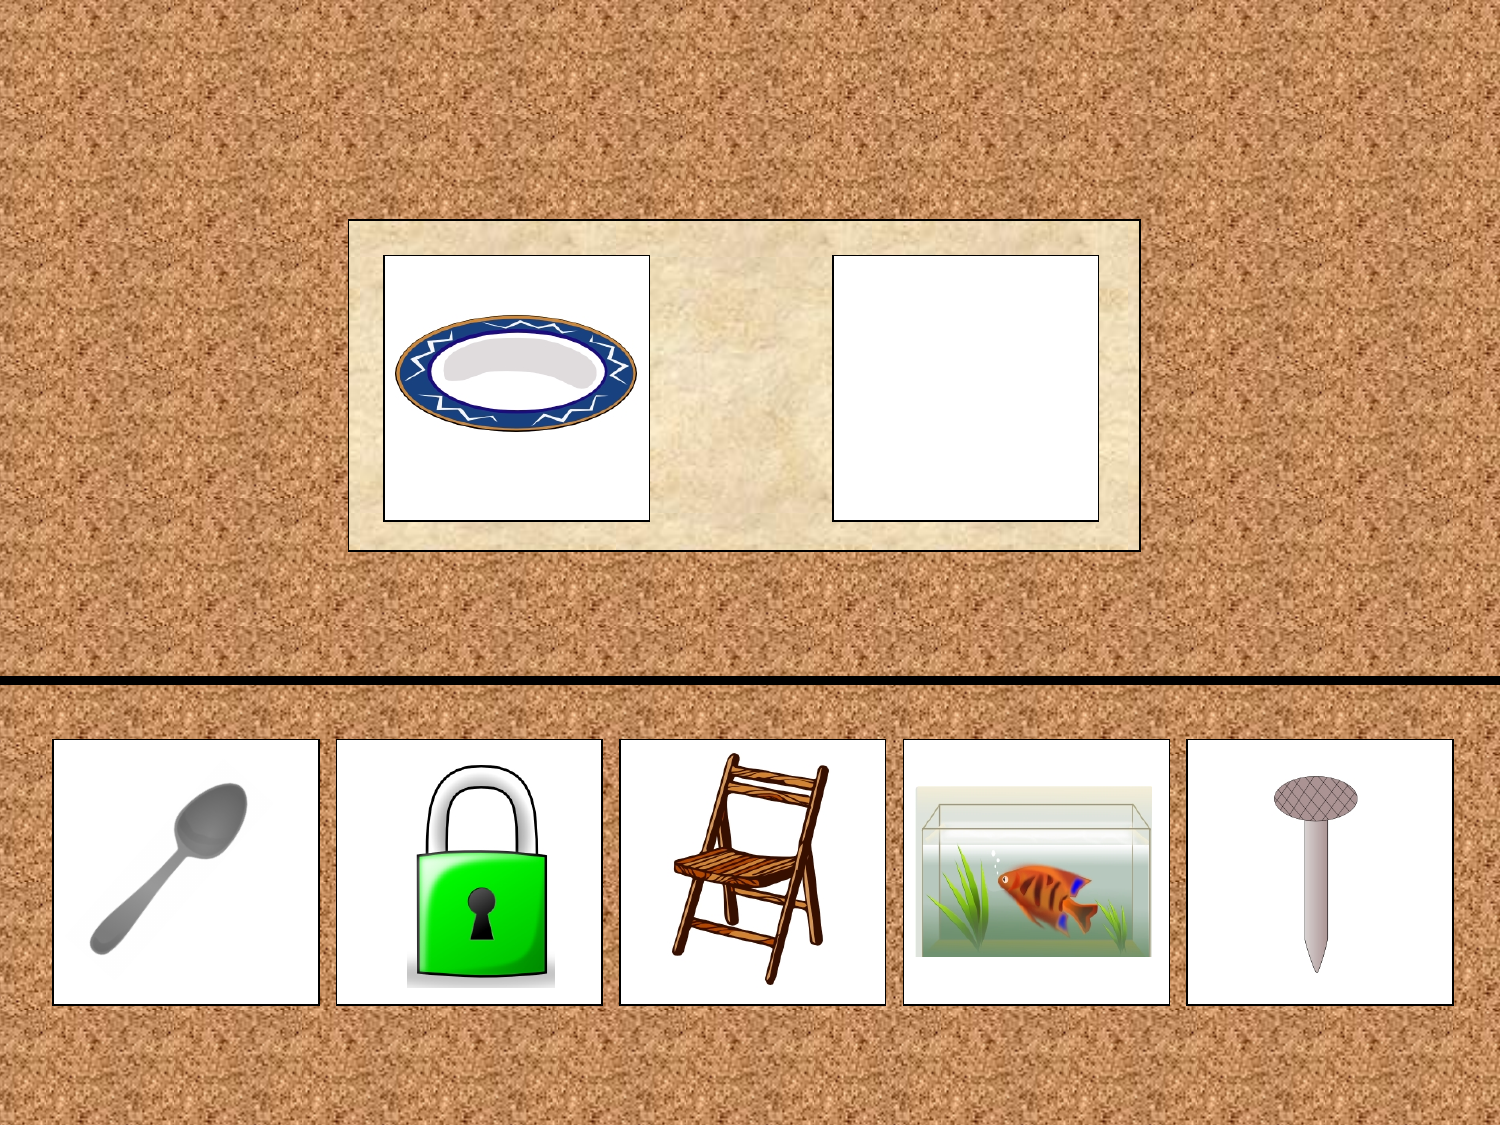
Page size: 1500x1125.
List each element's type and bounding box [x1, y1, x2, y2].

picture [0, 0, 1500, 676]
text_box [348, 219, 1140, 551]
text_box [336, 739, 603, 1006]
text_box [903, 739, 1170, 1006]
text_box [619, 739, 886, 1006]
text_box [52, 739, 319, 1006]
text_box [1186, 739, 1453, 1006]
picture [0, 685, 1500, 1125]
